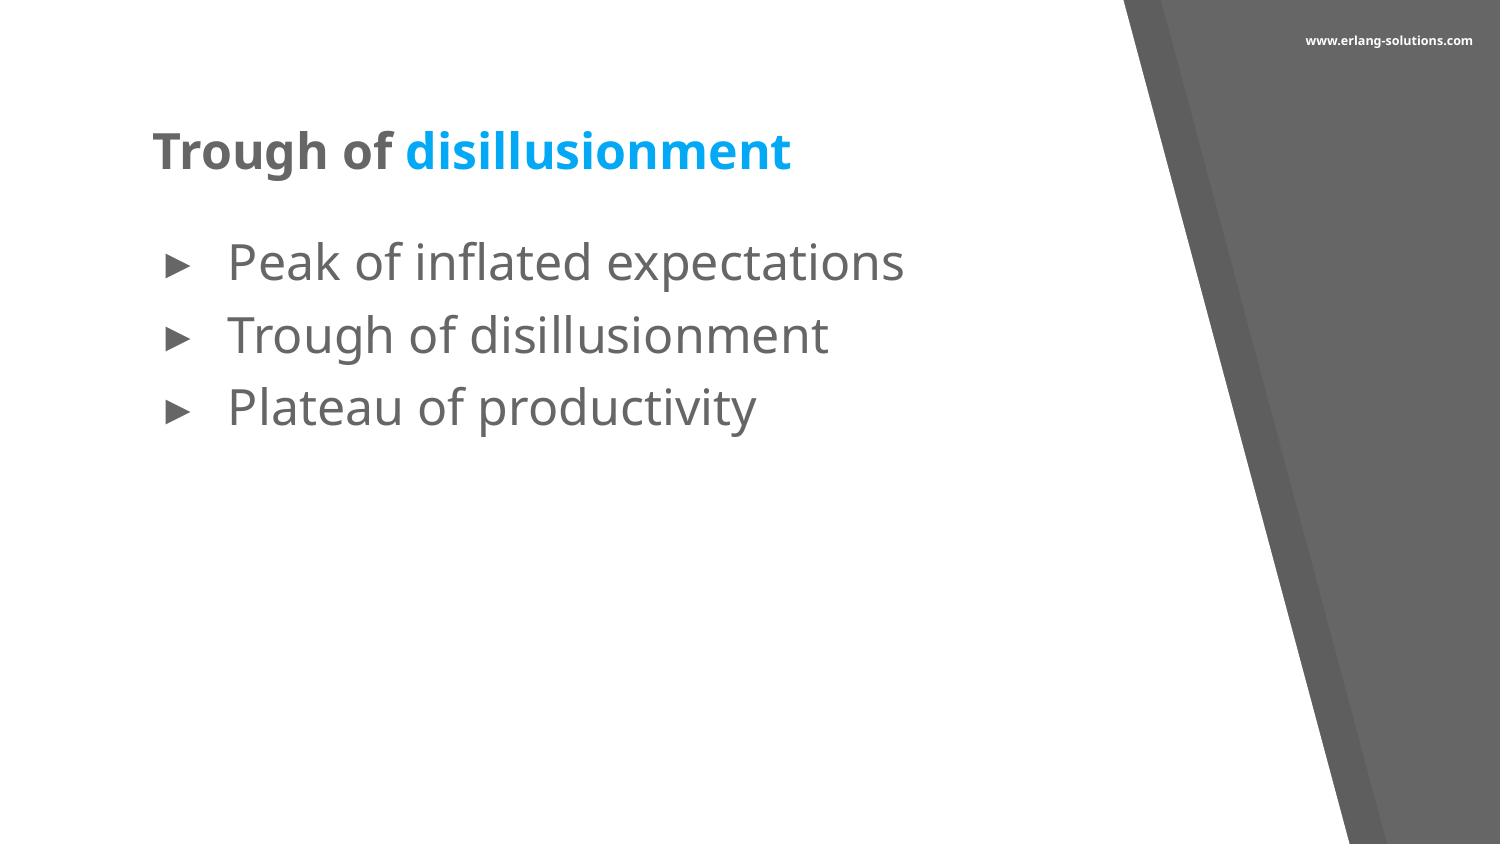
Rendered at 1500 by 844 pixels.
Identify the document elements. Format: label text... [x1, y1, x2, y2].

title Trough of disillusionment [137, 115, 940, 195]
list Peak of inflated expectations Trough of disillusionment Plateau of productivity [137, 215, 1229, 462]
